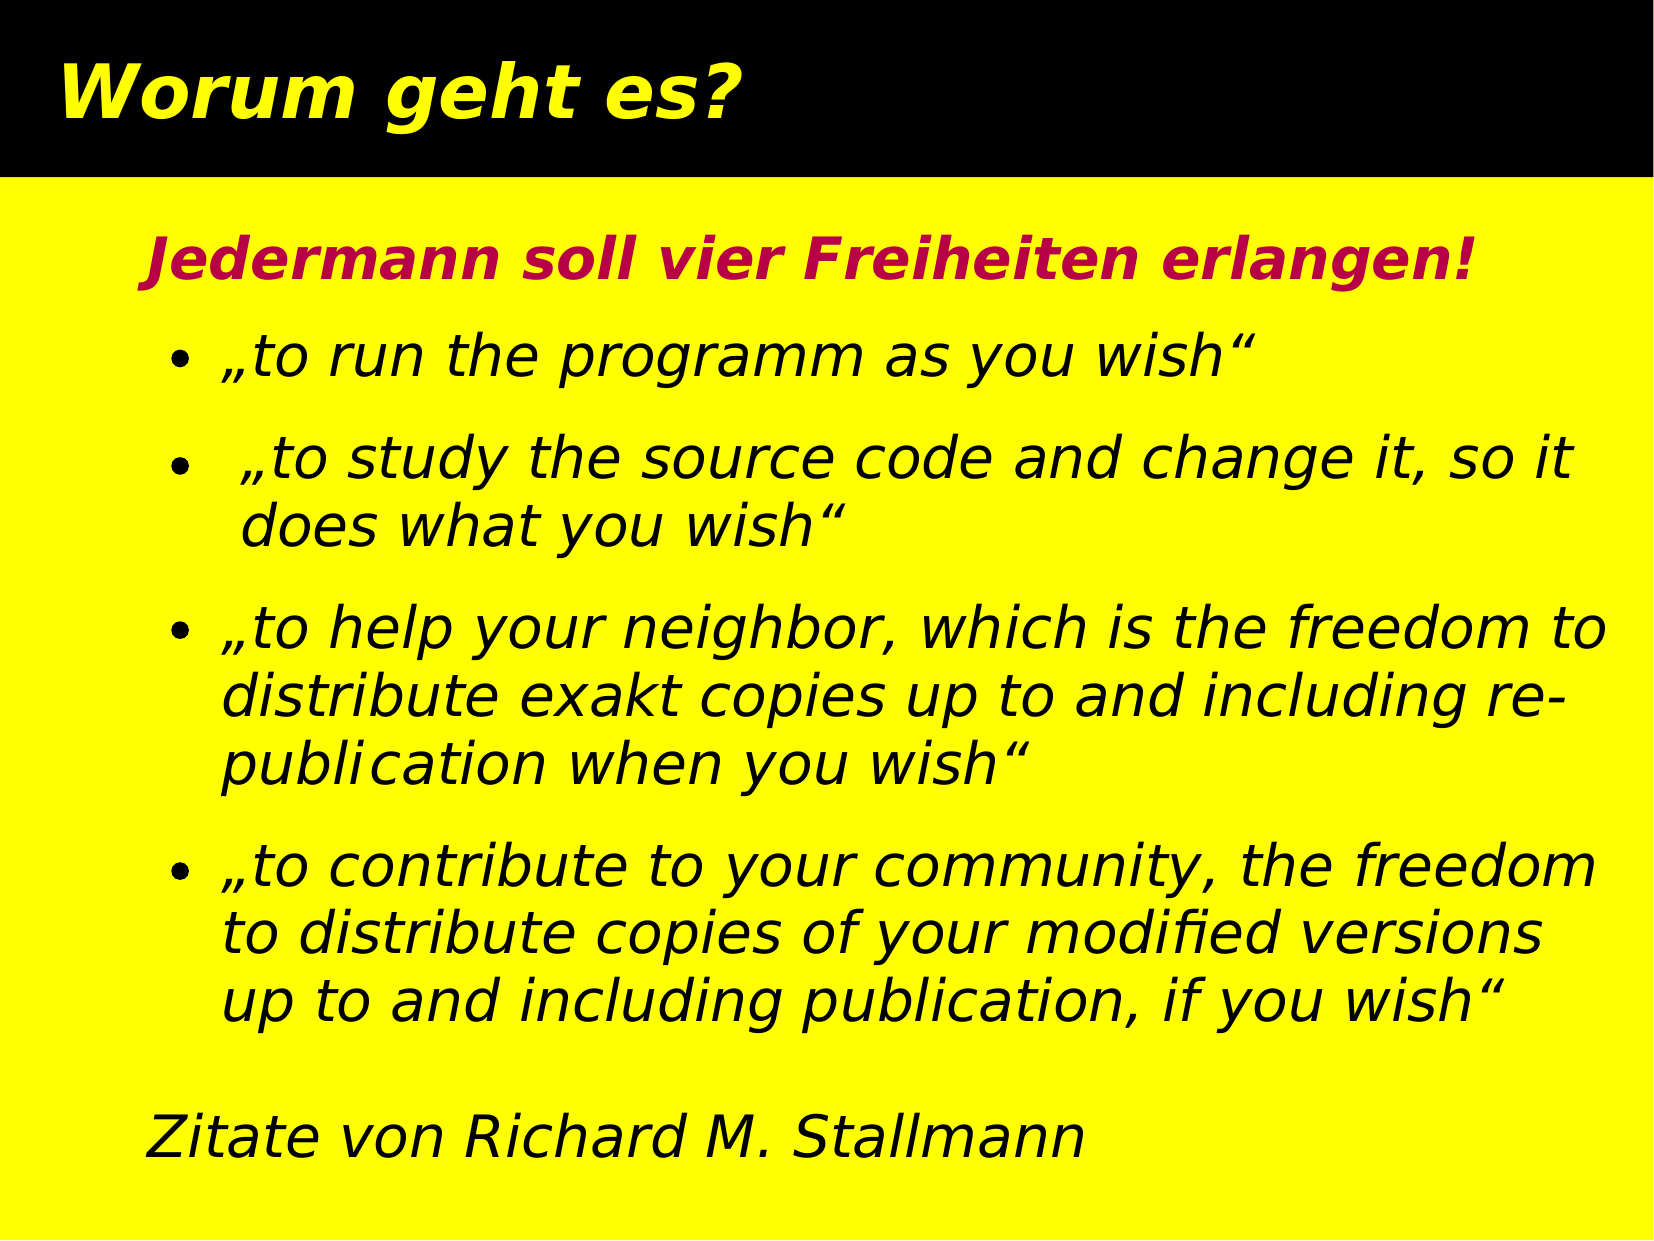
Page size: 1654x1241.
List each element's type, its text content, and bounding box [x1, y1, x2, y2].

text_box Worum geht es? [41, 41, 746, 144]
text_box Jedermann soll vier Freiheiten erlangen! „to run the programm as you wish“ „to study the source code and change it, so it does what you wish“ „to help your neighbor, which is the freedom to distribute exakt copies up to and including re- publi cation when you wish“ „to contribute to your community, the freedom to distribute copies of your modified versions up to and including publication, if you wish“ Zitate von Richard M. Stallmann [133, 218, 1646, 1179]
text_box [0, 0, 1654, 1241]
